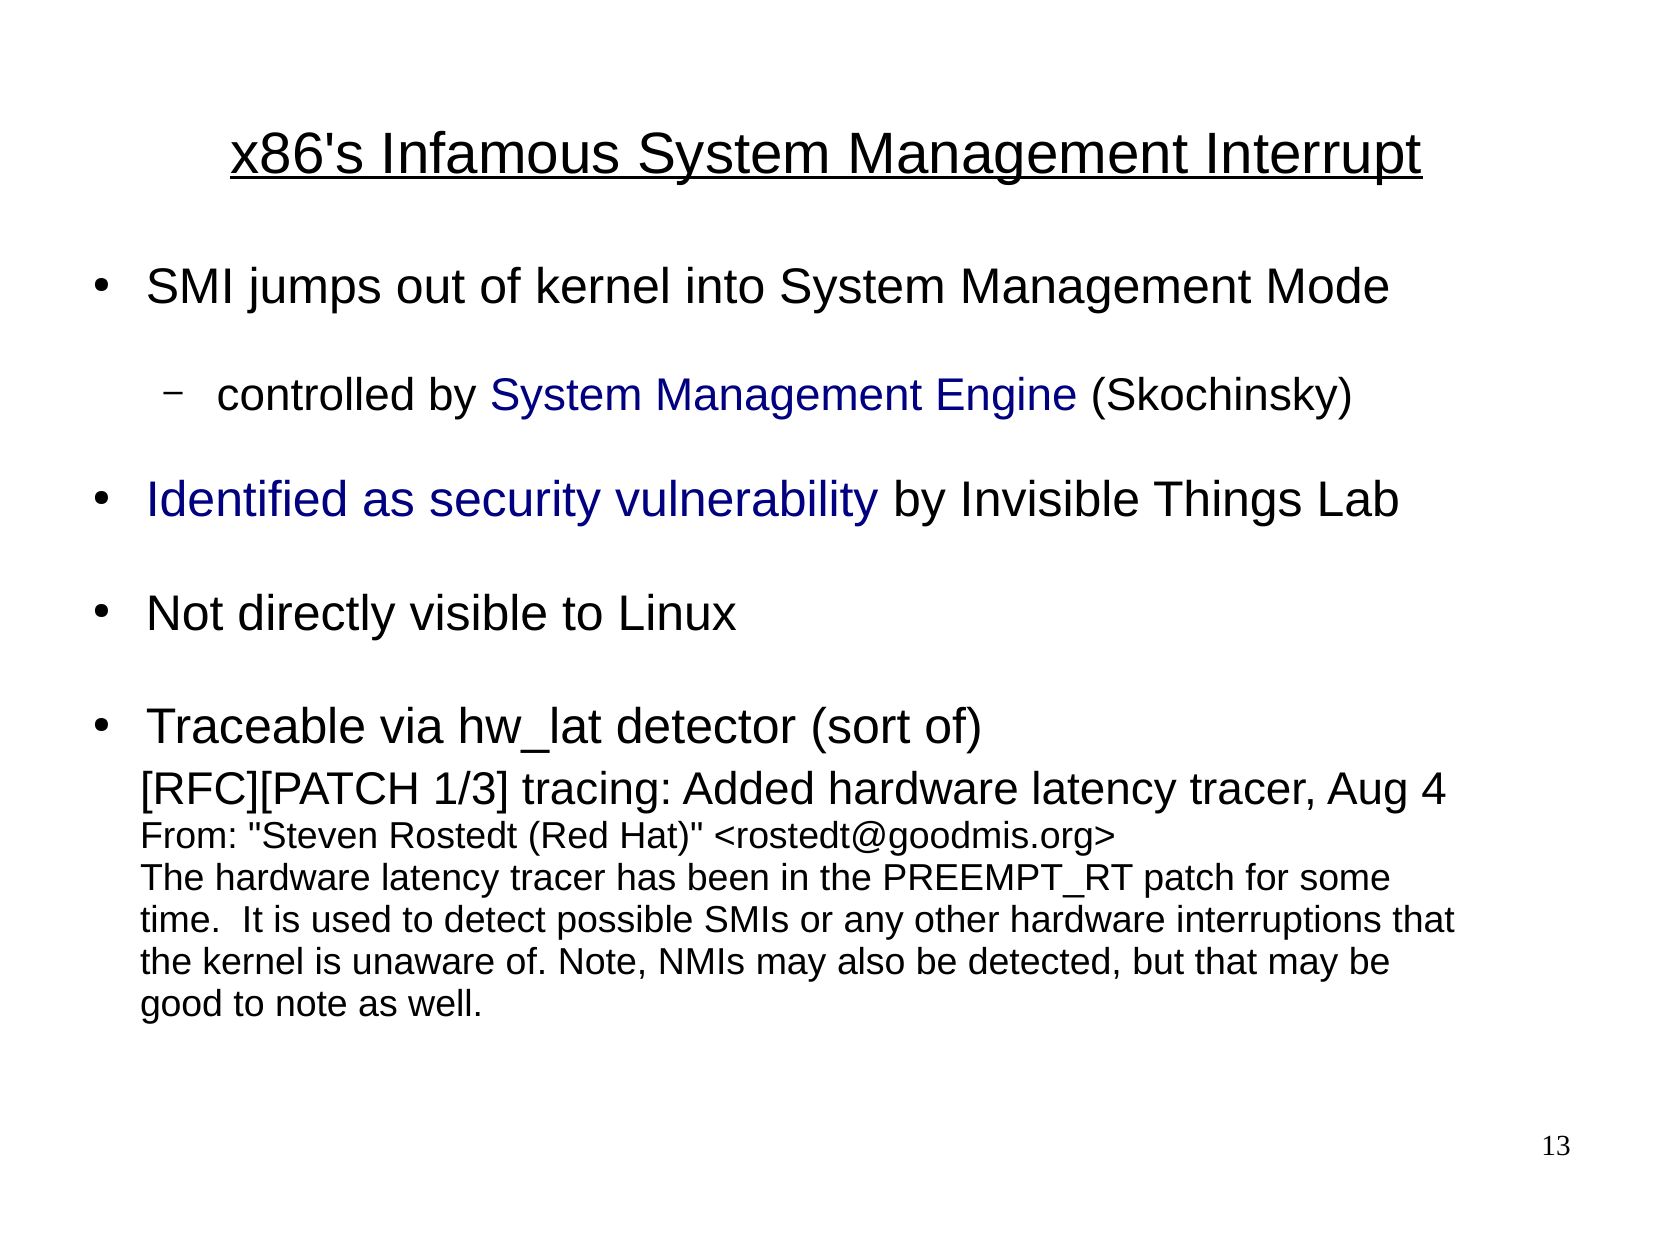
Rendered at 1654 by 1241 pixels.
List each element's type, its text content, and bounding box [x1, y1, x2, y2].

text_box [RFC][PATCH 1/3] tracing: Added hardware latency tracer, Aug 4 From: "Steven Rostedt (Red Hat)" <rostedt@goodmis.org> The hardware latency tracer has been in the PREEMPT_RT patch for some time. It is used to detect possible SMIs or any other hardware interruptions that the kernel is unaware of. Note, NMIs may also be detected, but that may be good to note as well. [125, 755, 1476, 1032]
title x86's Infamous System Management Interrupt [82, 49, 1571, 230]
list SMI jumps out of kernel into System Management Mode controlled by System Management Engine (Skochinsky) Identified as security vulnerability by Invisible Things Lab Not directly visible to Linux Traceable via hw_lat detector (sort of) [75, 230, 1571, 1021]
